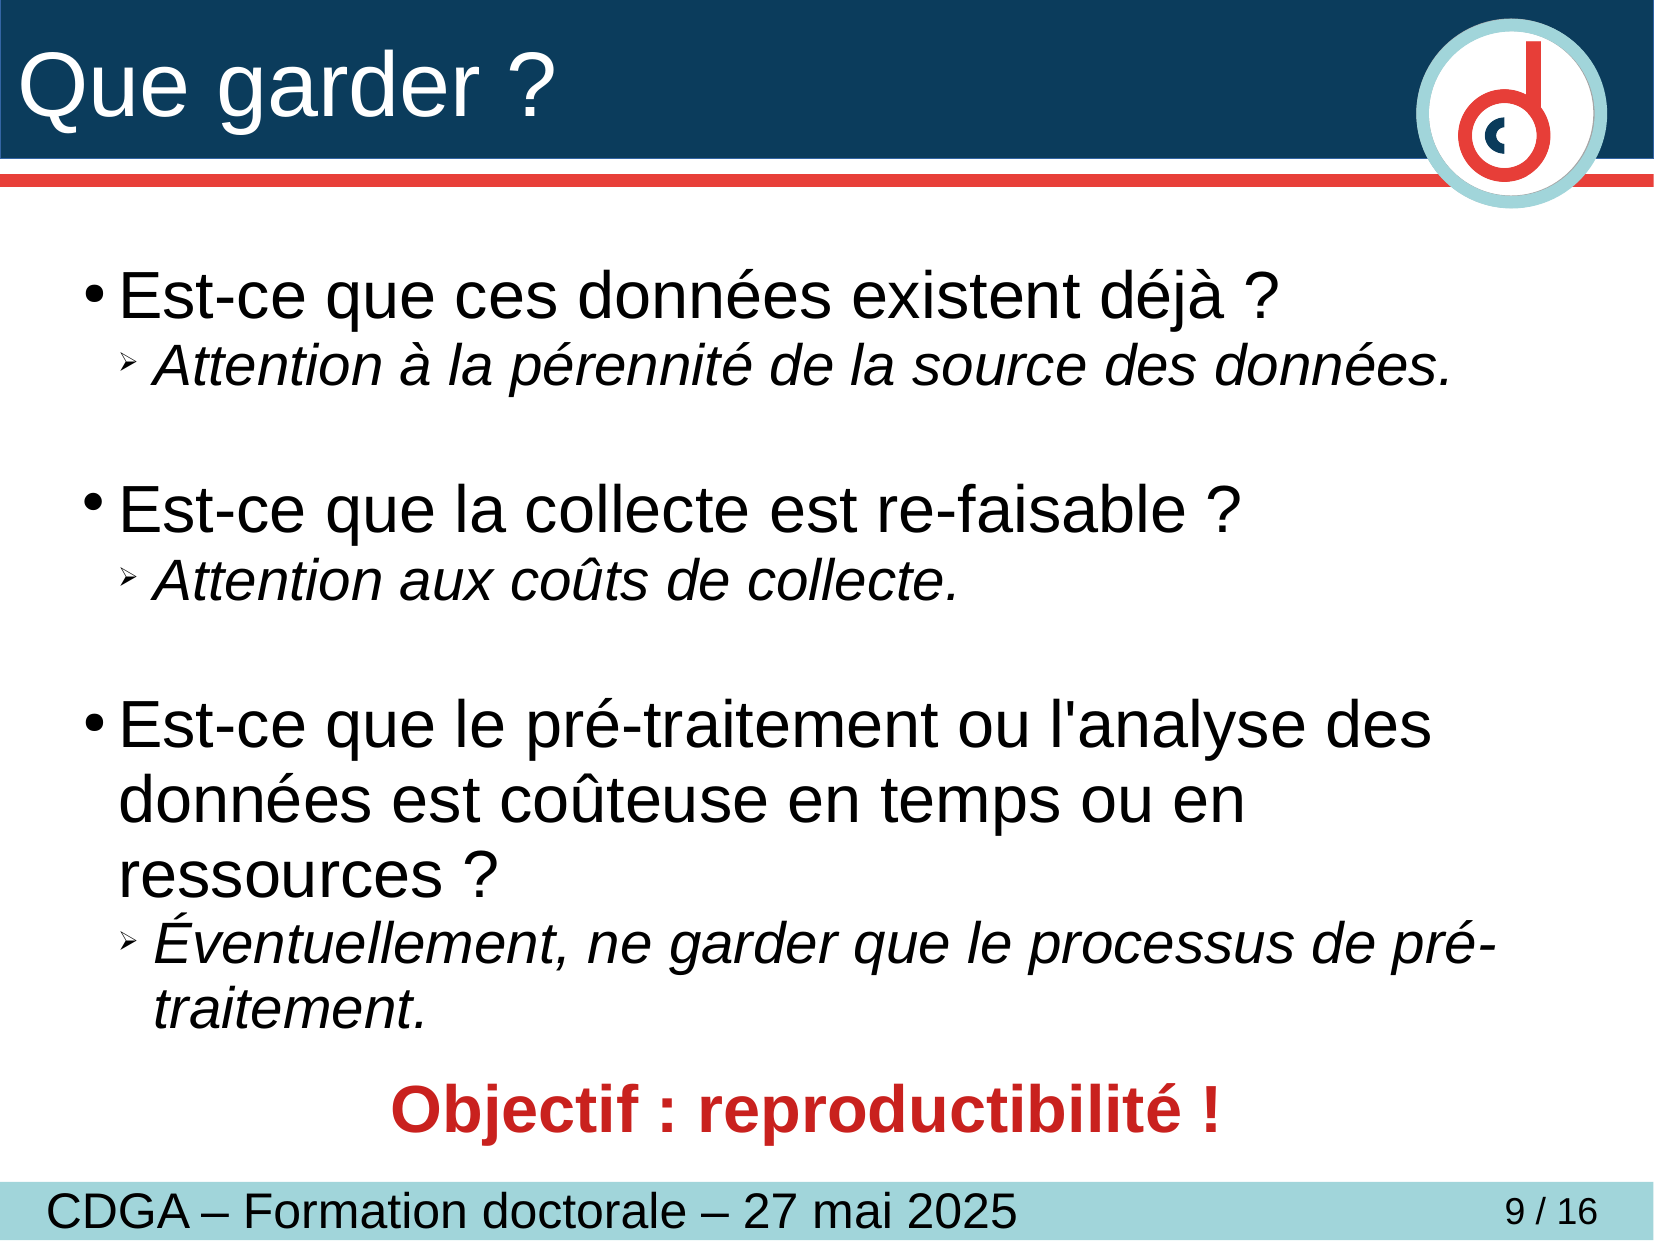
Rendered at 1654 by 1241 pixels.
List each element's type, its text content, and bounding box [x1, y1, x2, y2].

subtitle Est-ce que ces données existent déjà ? Attention à la pérennité de la source des données. Est-ce que la collecte est re-faisable ? Attention aux coûts de collecte. Est-ce que le pré-traitement ou l'analyse des données est coûteuse en temps ou en ressources ? Éventuellement, ne garder que le processus de pré-traitement. [82, 257, 1571, 1042]
title Que garder ? [17, 11, 1412, 159]
text_box Objectif : reproductibilité ! [390, 1057, 1263, 1161]
